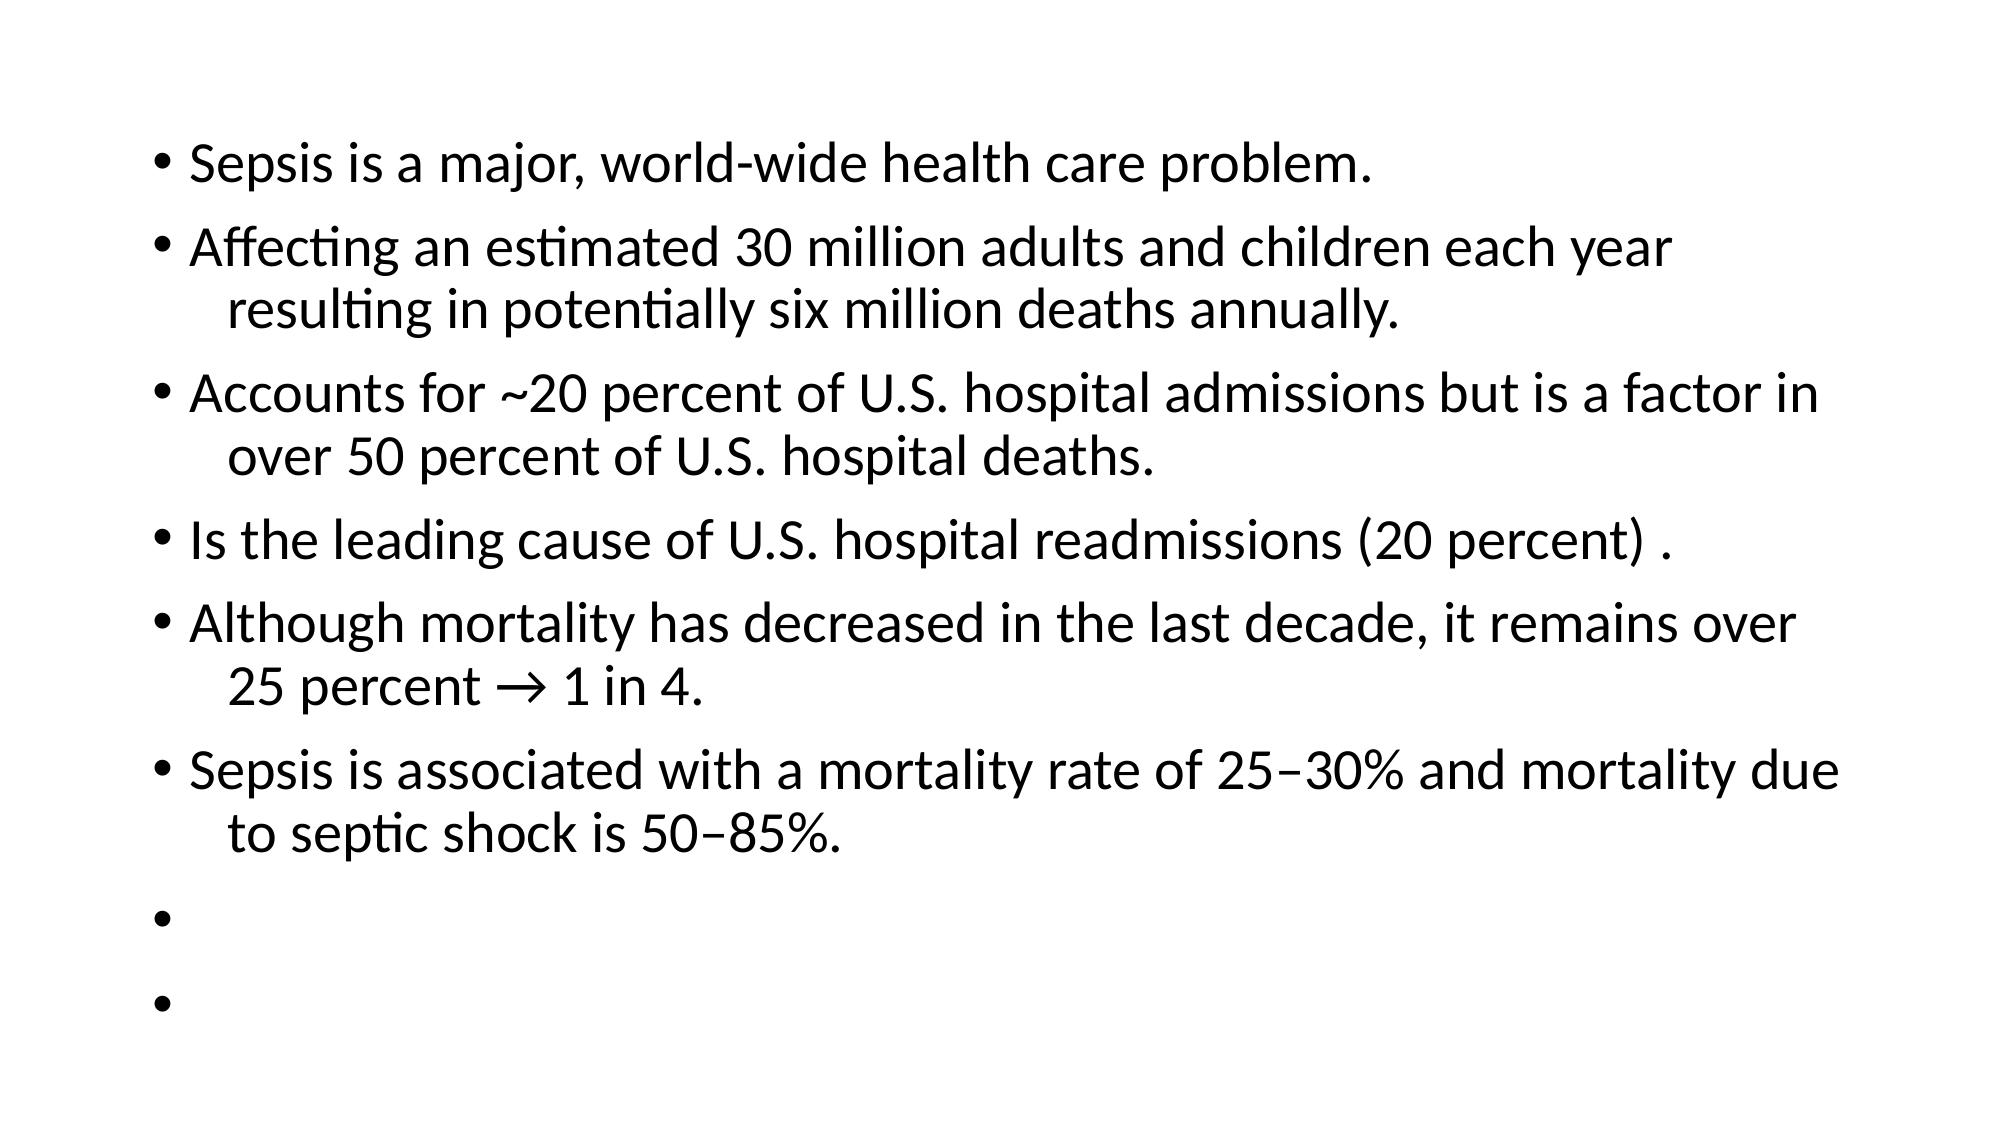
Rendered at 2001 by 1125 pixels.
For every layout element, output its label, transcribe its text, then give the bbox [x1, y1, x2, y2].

list Sepsis is a major, world-wide health care problem. Affecting an estimated 30 million adults and children each year resulting in potentially six million deaths annually. Accounts for ~20 percent of U.S. hospital admissions but is a factor in over 50 percent of U.S. hospital deaths. Is the leading cause of U.S. hospital readmissions (20 percent) . Although mortality has decreased in the last decade, it remains over 25 percent → 1 in 4. Sepsis is associated with a mortality rate of 25–30% and mortality due to septic shock is 50–85%. [137, 124, 1863, 1014]
